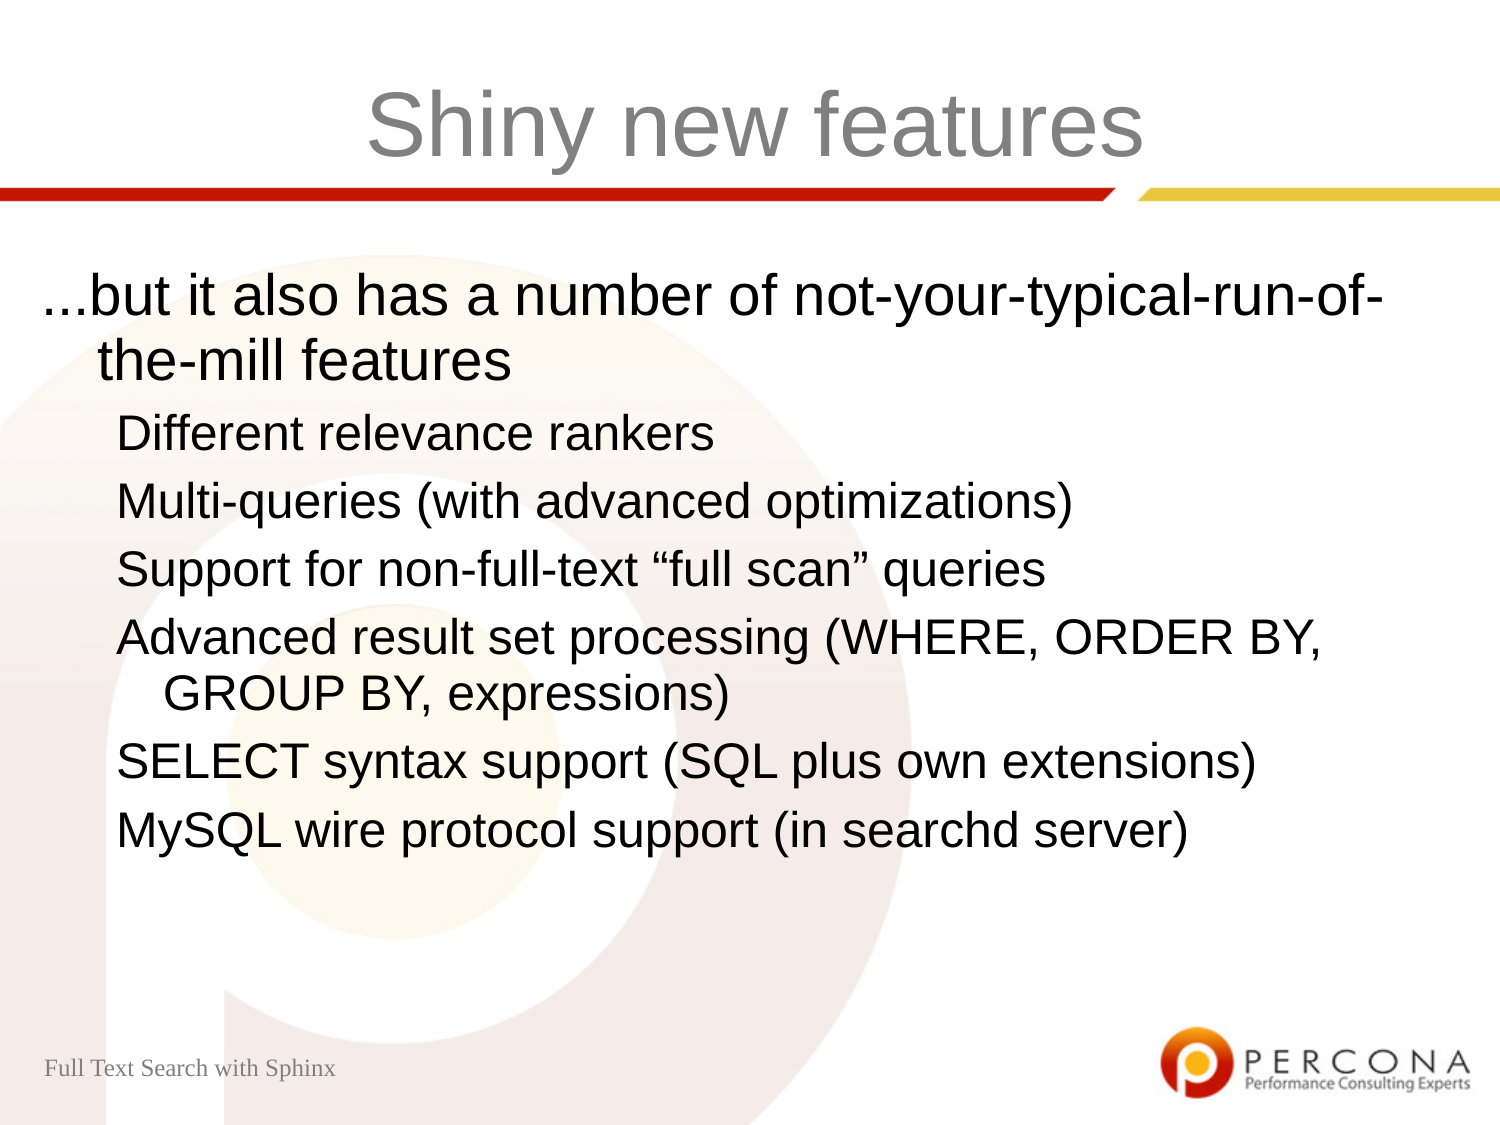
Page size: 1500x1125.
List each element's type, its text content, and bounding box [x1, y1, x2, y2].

title Shiny new features [41, 62, 1471, 187]
picture [0, 0, 1500, 1125]
list ...but it also has a number of not-your-typical-run-of-the-mill features Different relevance rankers Multi-queries (with advanced optimizations) Support for non-full-text “full scan” queries Advanced result set processing (WHERE, ORDER BY, GROUP BY, expressions) SELECT syntax support (SQL plus own extensions) MySQL wire protocol support (in searchd server) [41, 262, 1471, 991]
